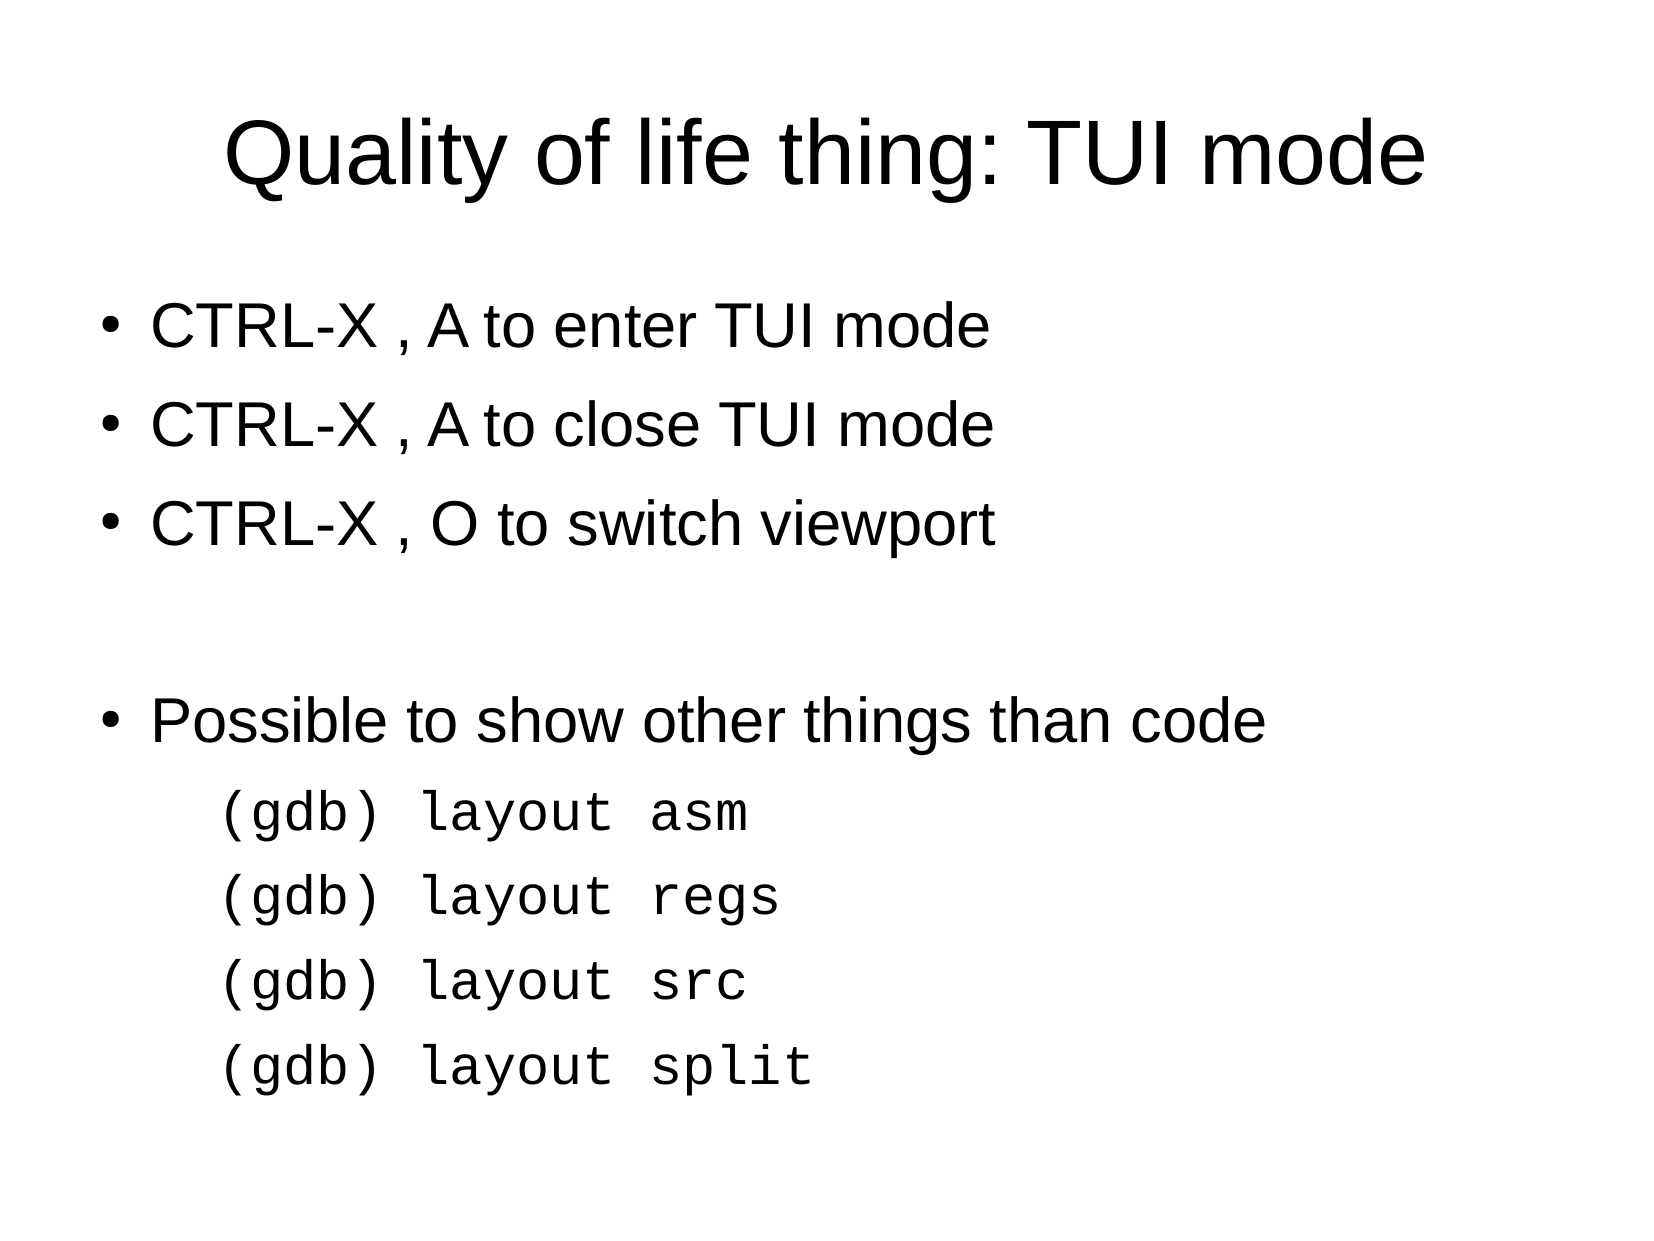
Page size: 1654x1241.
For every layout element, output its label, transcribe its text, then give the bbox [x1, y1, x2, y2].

title Quality of life thing: TUI mode [82, 49, 1571, 257]
list CTRL-X , A to enter TUI mode CTRL-X , A to close TUI mode CTRL-X , O to switch viewport Possible to show other things than code (gdb) layout asm (gdb) layout regs (gdb) layout src (gdb) layout split [82, 290, 1571, 1109]
